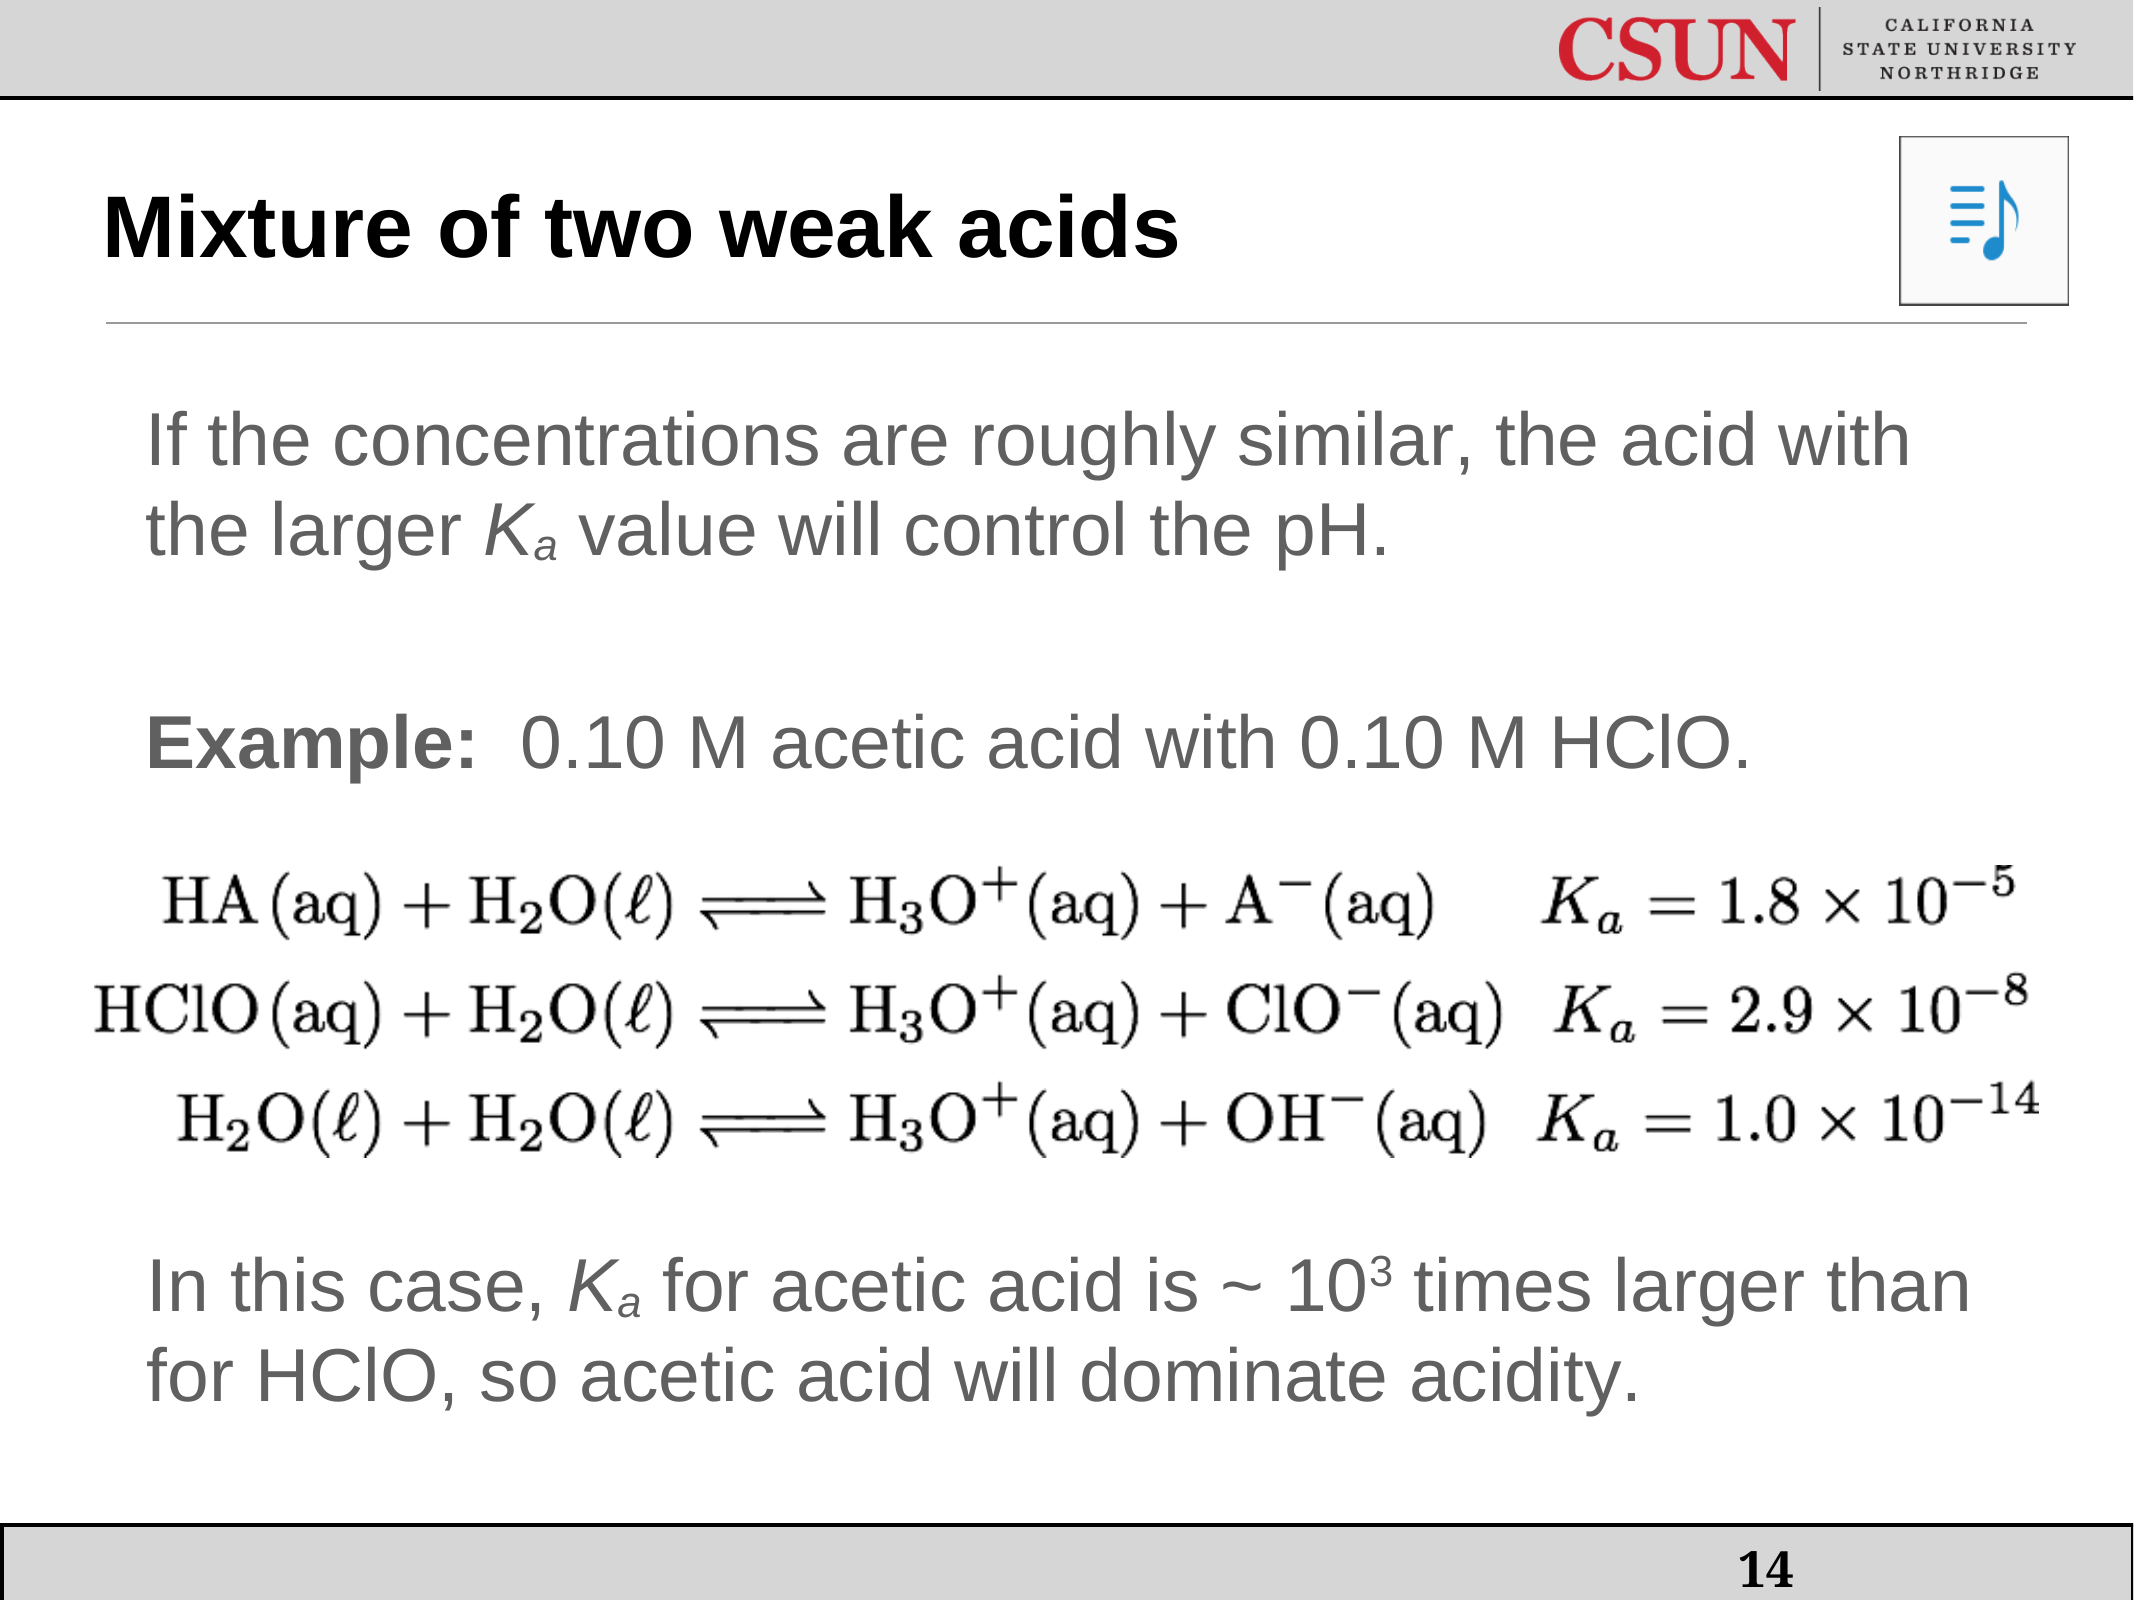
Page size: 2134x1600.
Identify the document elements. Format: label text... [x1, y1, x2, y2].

picture [1559, 7, 2076, 91]
text_box In this case, Ka for acetic acid is ~ 103 times larger than for HClO, so acetic acid will dominate acidity. [94, 1228, 2041, 1574]
text_box [1898, 135, 2071, 307]
list If the concentrations are roughly similar, the acid with the larger Ka value will control the pH. Example: 0.10 M acetic acid with 0.10 M HClO. [93, 382, 2040, 796]
picture [94, 865, 2039, 1158]
title Mixture of two weak acids [93, 104, 2040, 284]
